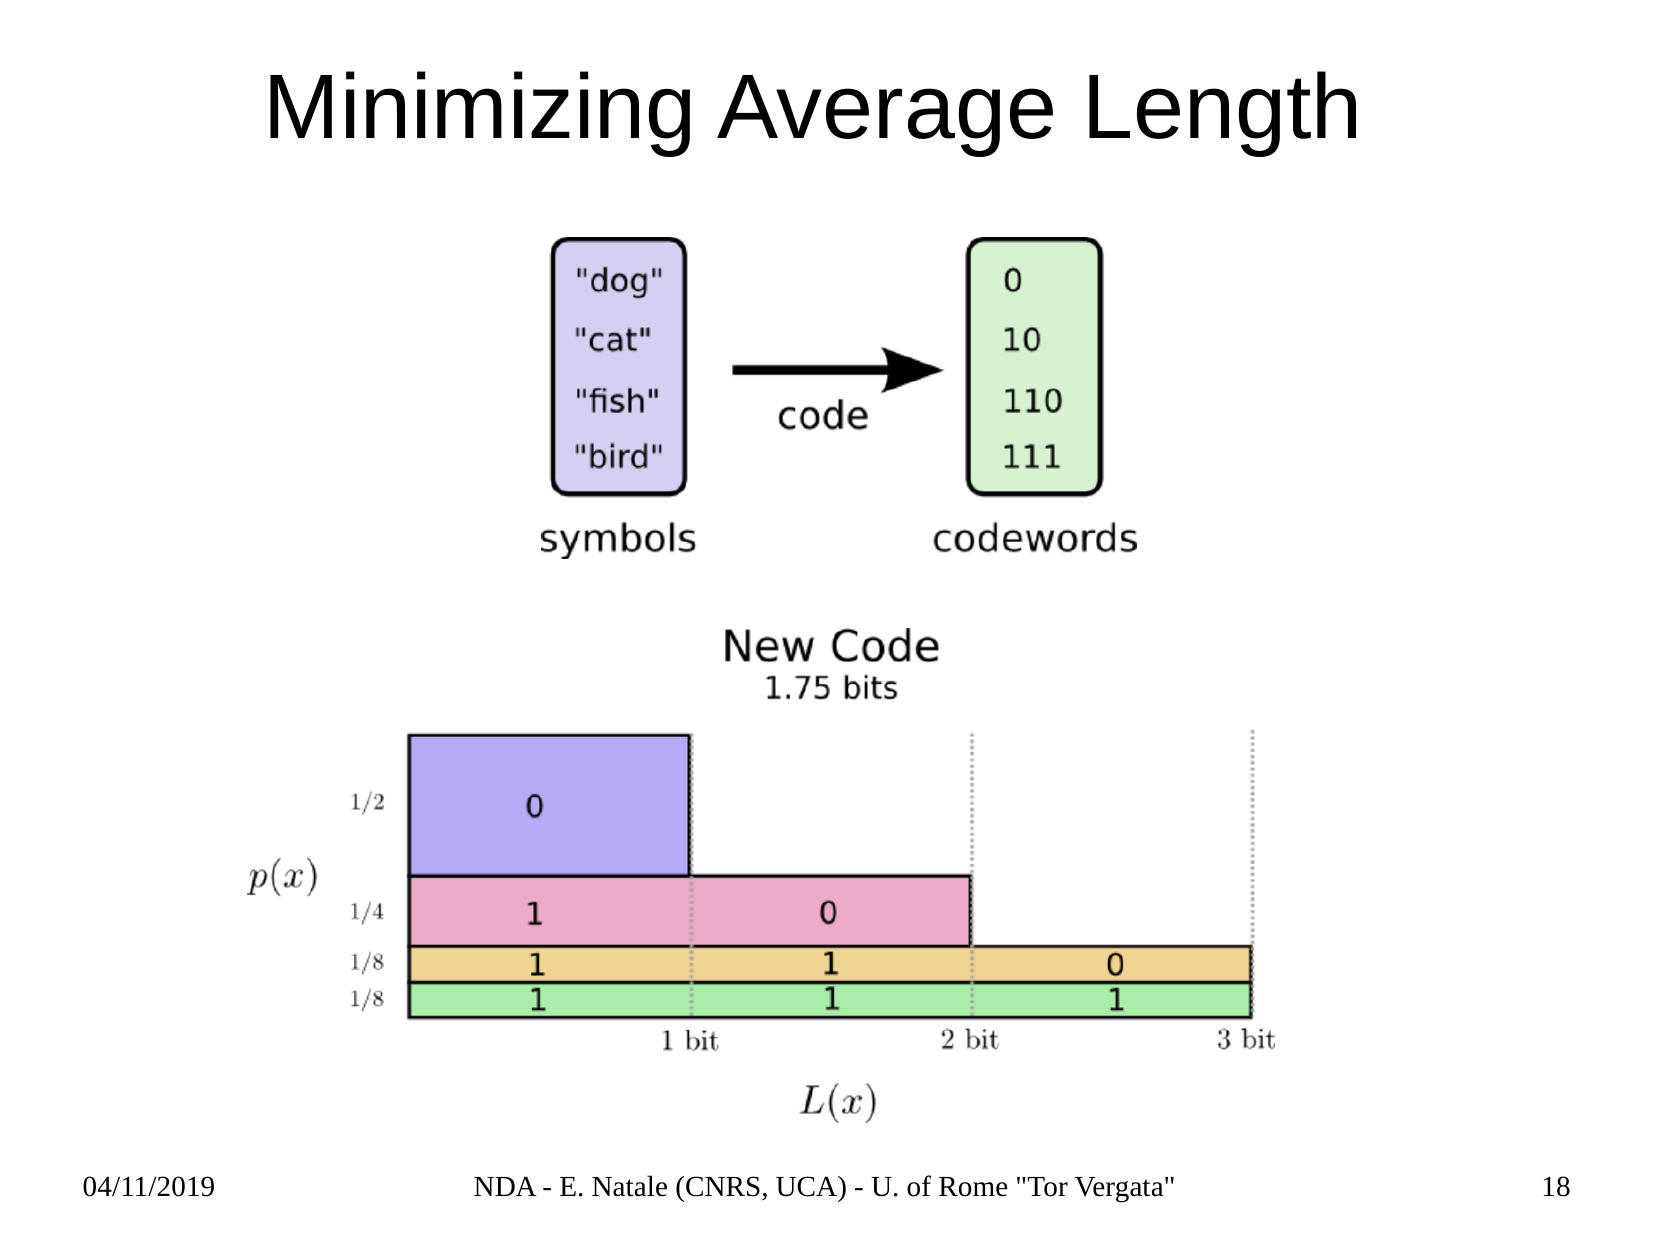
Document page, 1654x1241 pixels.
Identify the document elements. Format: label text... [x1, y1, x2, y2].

picture [510, 205, 1155, 575]
title Minimizing Average Length [82, 38, 1571, 176]
picture [229, 624, 1300, 1136]
